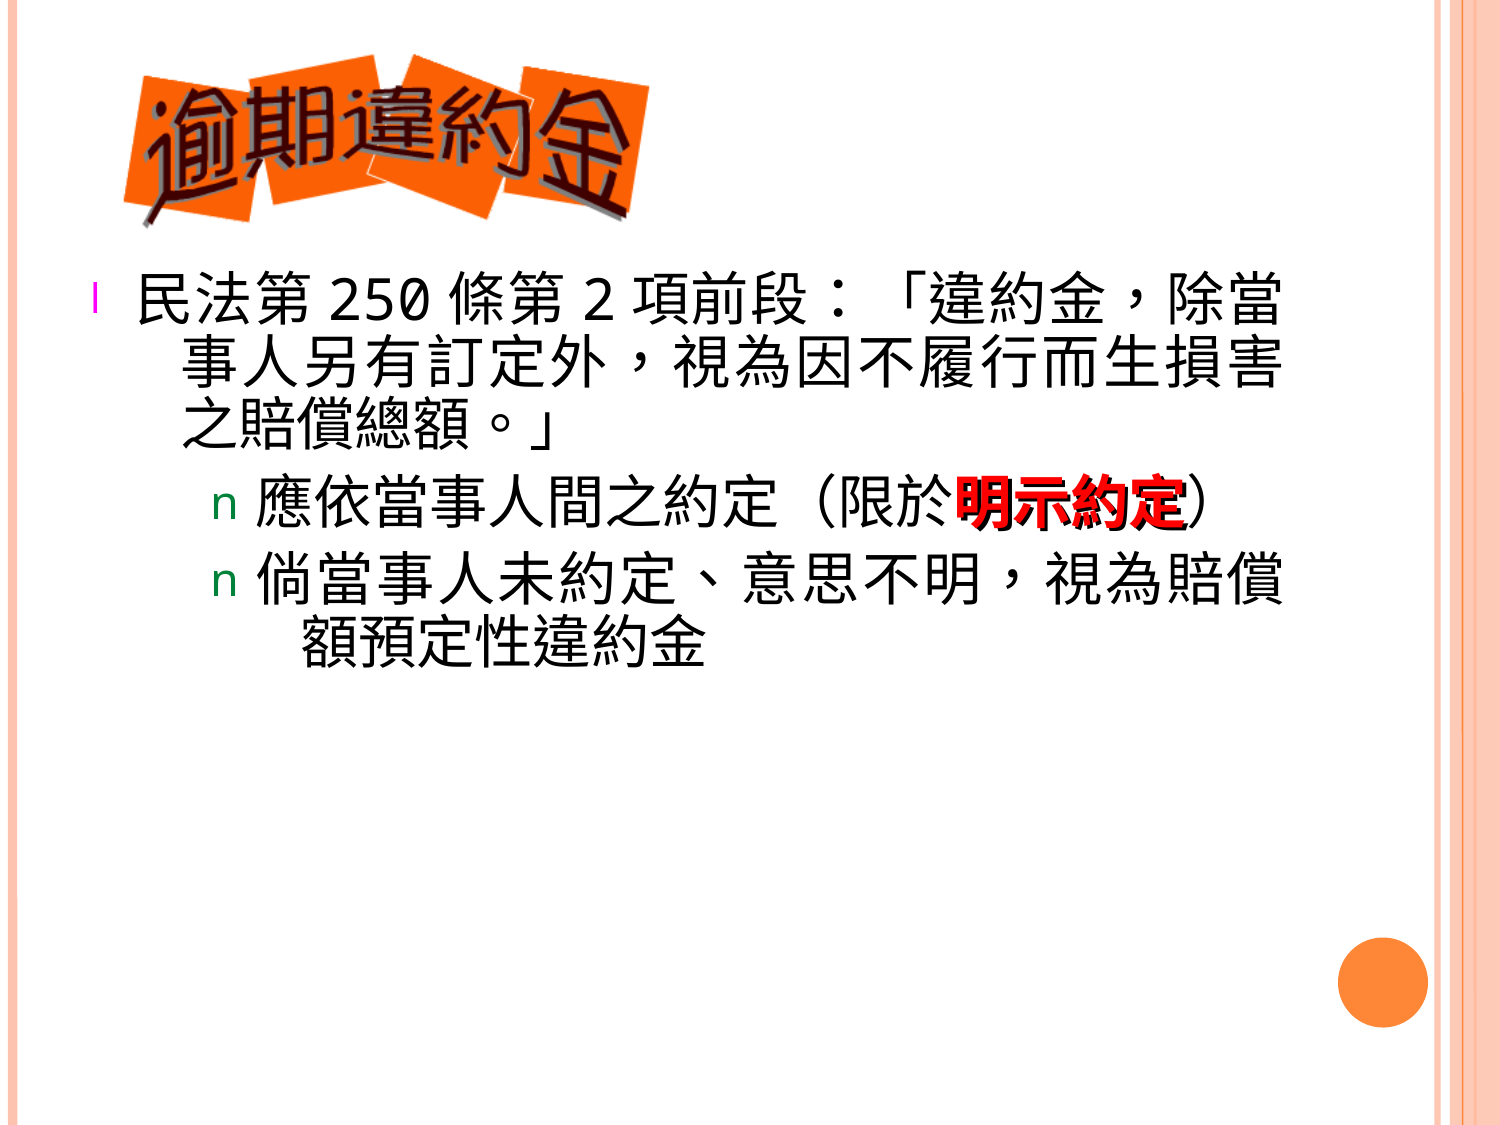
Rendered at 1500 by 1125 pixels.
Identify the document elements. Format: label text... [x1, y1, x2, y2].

picture [120, 49, 656, 234]
list 民法第250條第2項前段：「違約金，除當事人另有訂定外，視為因不履行而生損害之賠償總額。」 應依當事人間之約定（限於明示約定） 倘當事人未約定、意思不明，視為賠償額預定性違約金 [75, 262, 1300, 1062]
